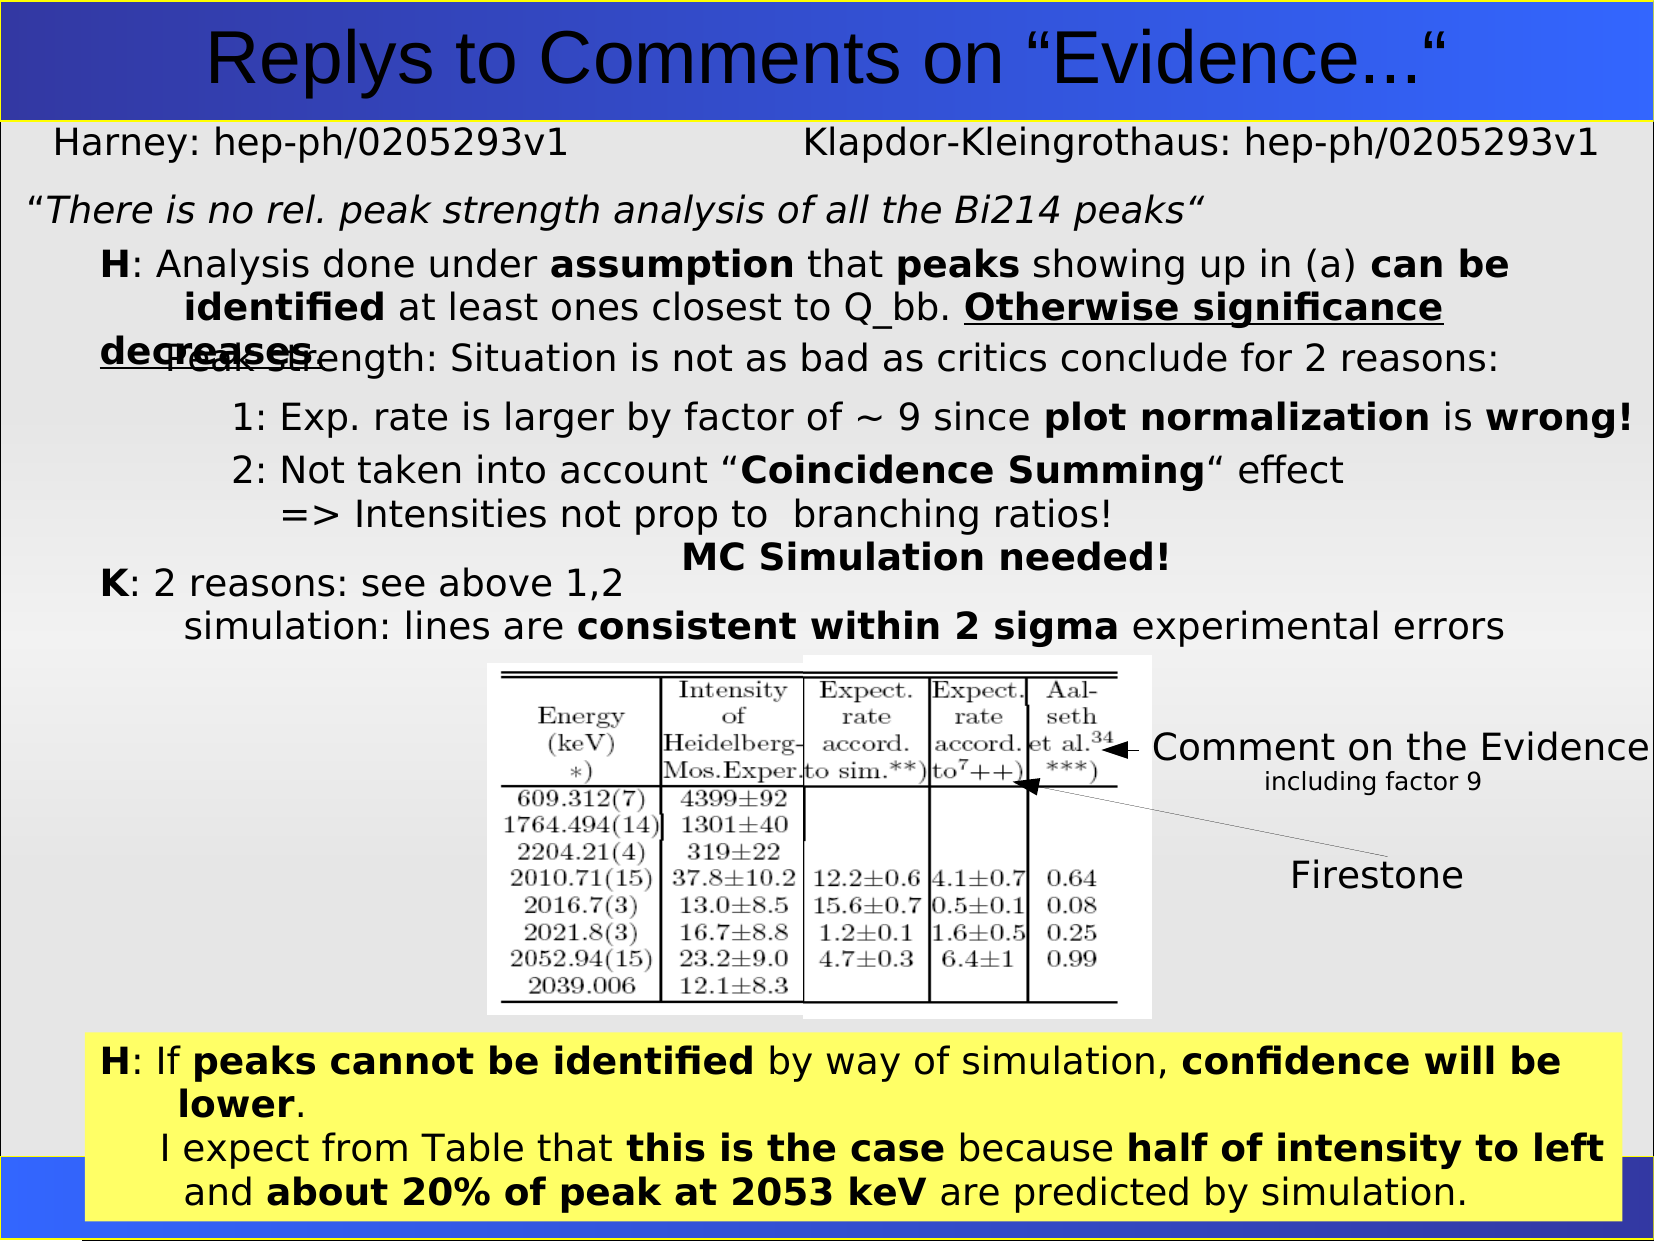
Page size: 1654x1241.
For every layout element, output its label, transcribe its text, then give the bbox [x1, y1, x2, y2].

text_box Comment on the Evidence [1137, 718, 1654, 777]
text_box Peak strength: Situation is not as bad as critics conclude for 2 reasons: [138, 329, 1654, 388]
text_box H: If peaks cannot be identified by way of simulation, confidence will be lower. I expect from Table that this is the case because half of intensity to left and about 20% of peak at 2053 keV are predicted by simulation. [84, 1032, 1623, 1222]
text_box H: Analysis done under assumption that peaks showing up in (a) can be identified at least ones closest to Q_bb. Otherwise significance decreases. [84, 235, 1654, 337]
title Replys to Comments on “Evidence...“ [0, 0, 1654, 112]
picture [487, 655, 1152, 1019]
text_box “There is no rel. peak strength analysis of all the Bi214 peaks“ [0, 181, 1654, 241]
text_box Harney: hep-ph/0205293v1 Klapdor-Kleingrothaus: hep-ph/0205293v1 [0, 112, 1654, 172]
text_box 2: Not taken into account “Coincidence Summing“ effect => Intensities not prop to branching ratios! MC Simulation needed! [216, 441, 1654, 588]
text_box including factor 9 [1249, 759, 1654, 804]
text_box K: 2 reasons: see above 1,2 simulation: lines are consistent within 2 sigma experimental errors [84, 553, 1623, 656]
text_box Firestone [1275, 846, 1613, 906]
text_box 1: Exp. rate is larger by factor of ~ 9 since plot normalization is wrong! [216, 388, 1654, 441]
